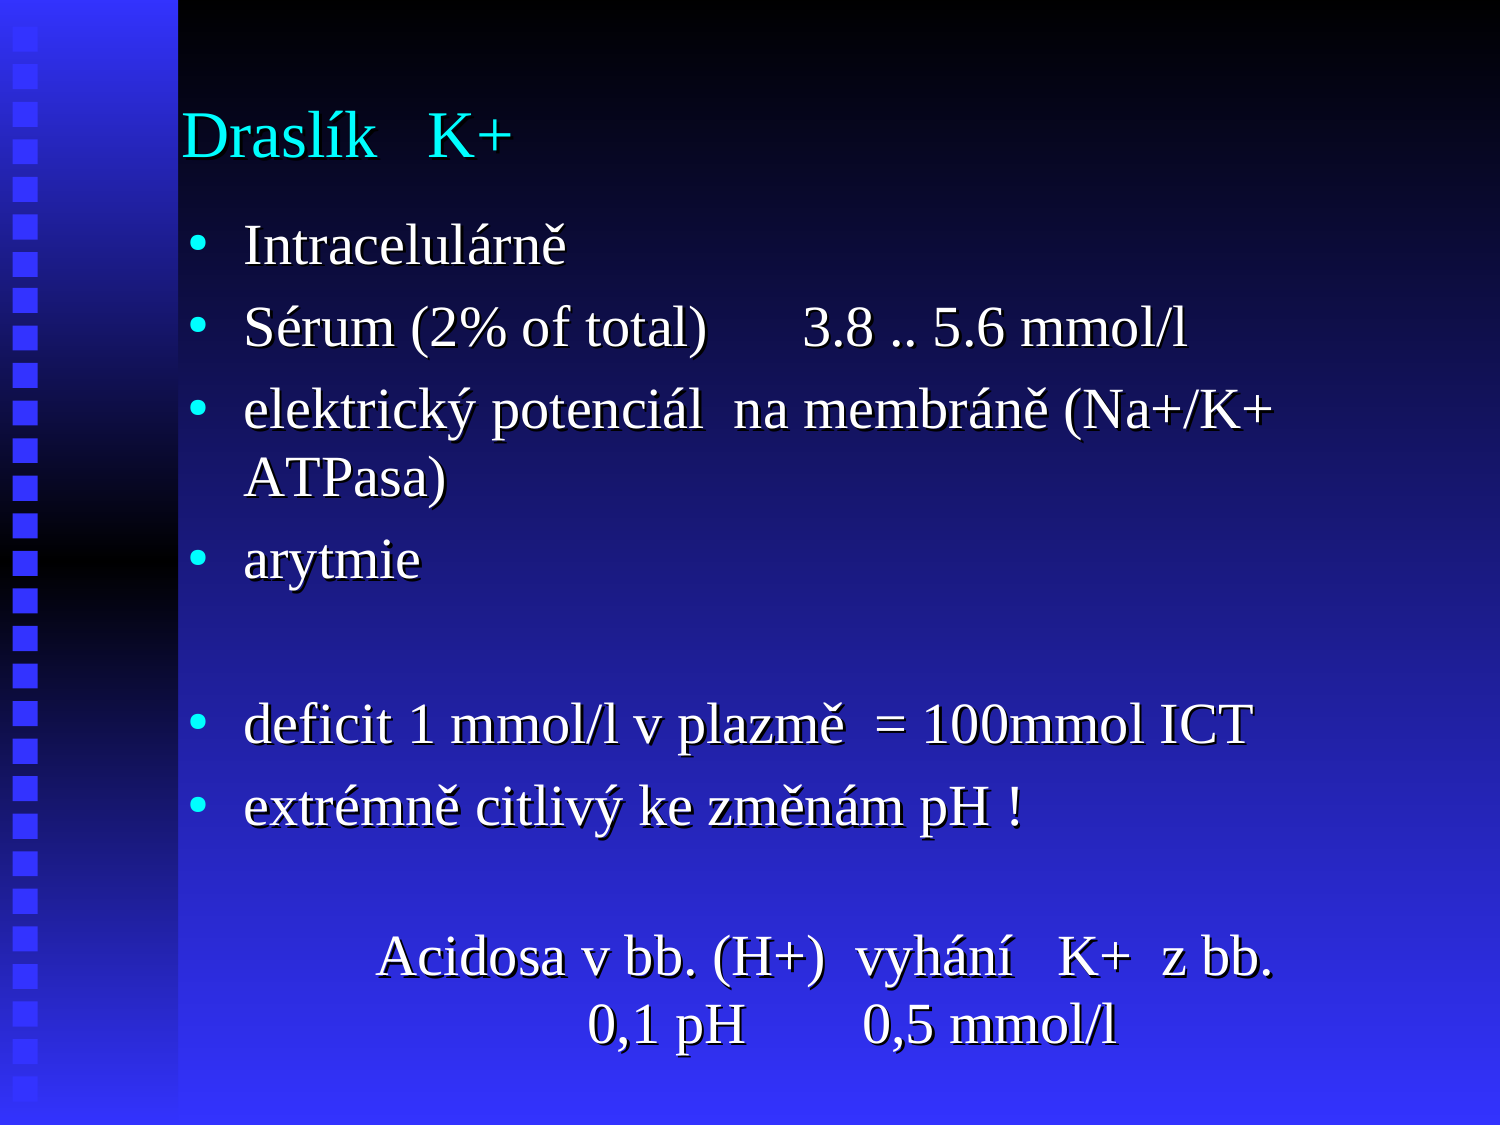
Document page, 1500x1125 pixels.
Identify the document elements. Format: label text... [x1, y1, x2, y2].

list Intracelulárně Sérum (2% of total) 3.8 .. 5.6 mmol/l elektrický potenciál na membráně (Na+/K+ ATPasa) arytmie deficit 1 mmol/l v plazmě = 100mmol ICT extrémně citlivý ke změnám pH ! Acidosa v bb. (H+) vyhání K+ z bb. 0,1 pH 0,5 mmol/l [187, 208, 1463, 1094]
title Draslík K+ [181, 39, 1457, 227]
